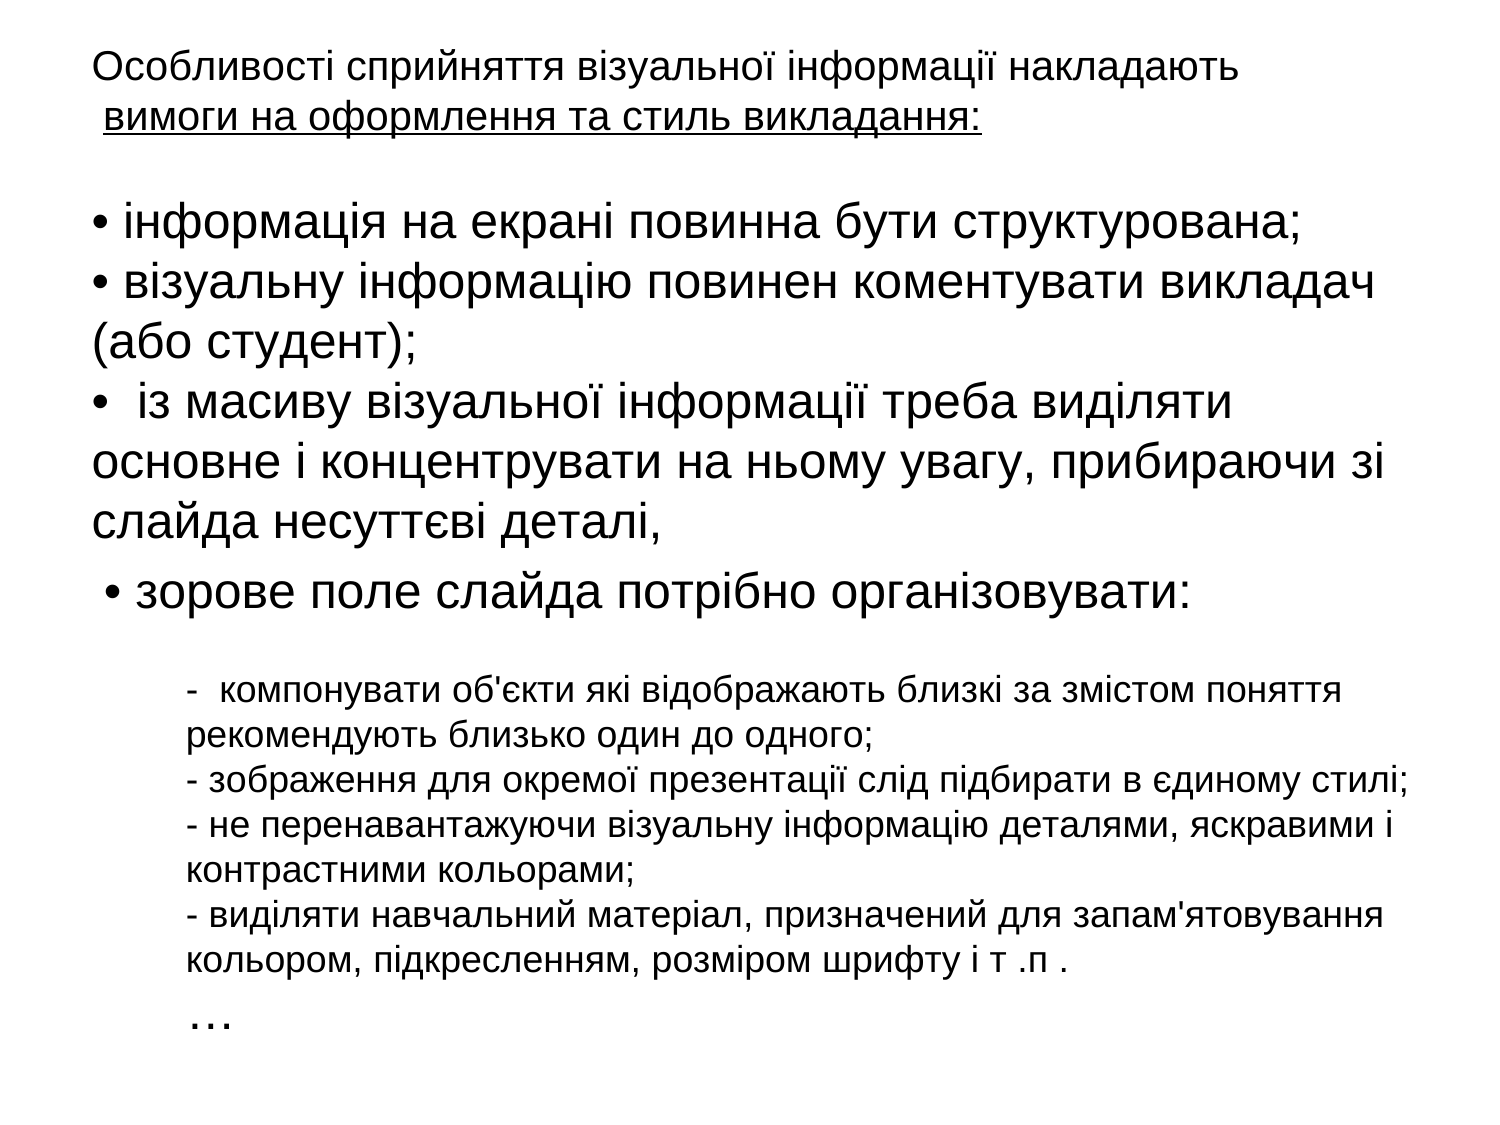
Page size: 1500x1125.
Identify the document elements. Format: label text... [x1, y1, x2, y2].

text_box - компонувати об'єкти які відображають близкі за змістом поняття рекомендують близько один до одного; - зображення для окремої презентації слід підбирати в єдиному стилі; - не перенавантажуючи візуальну інформацію деталями, яскравими і контрастними кольорами; - виділяти навчальний матеріал, призначений для запам'ятовування кольором, підкресленням, розміром шрифту і т .п . … [171, 656, 1439, 1048]
text_box Особливості сприйняття візуальної інформації накладають вимоги на оформлення та стиль викладання: • інформація на екрані повинна бути структурована; • візуальну інформацію повинен коментувати викладач (або студент); • із масиву візуальної інформації треба виділяти основне і концентрувати на ньому увагу, прибираючи зі слайда несуттєві деталі, [76, 31, 1427, 557]
text_box • зорове поле слайда потрібно організовувати: [89, 550, 1208, 627]
